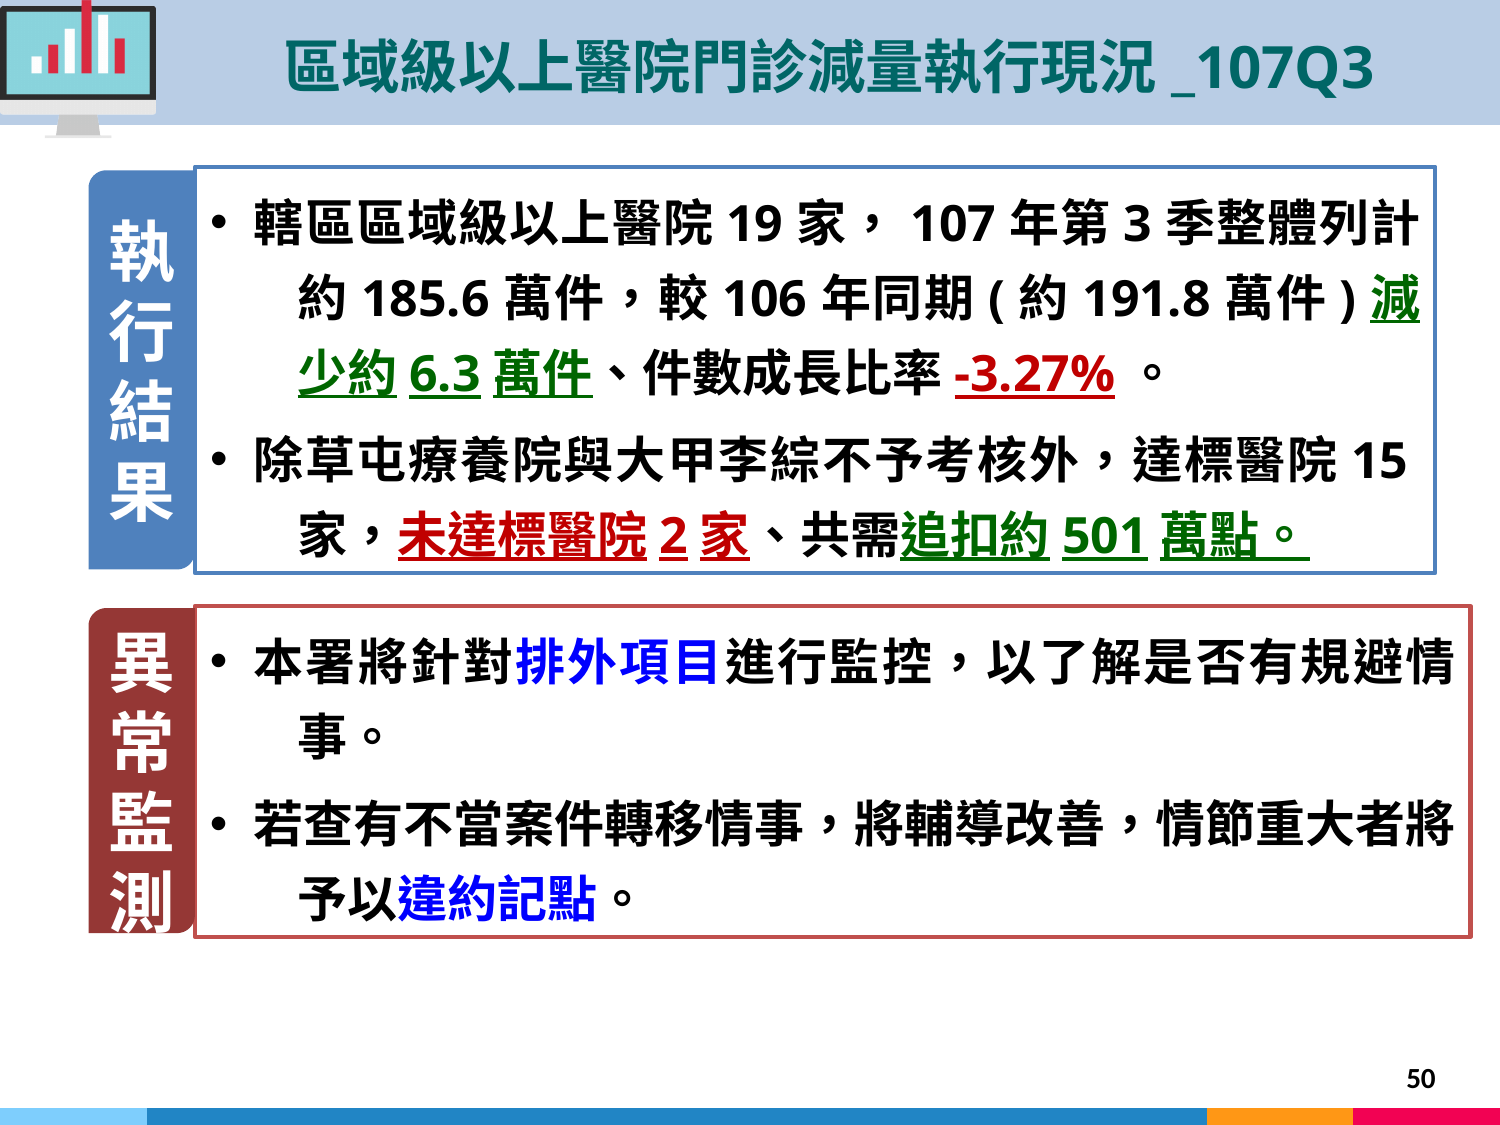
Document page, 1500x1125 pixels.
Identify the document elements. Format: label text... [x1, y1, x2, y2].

title 區域級以上醫院門診減量執行現況_107Q3 [156, 0, 1500, 130]
picture [0, 0, 156, 141]
text_box 轄區區域級以上醫院19家，107年第3季整體列計約185.6萬件，較106年同期(約191.8萬件)減少約6.3萬件、件數成長比率-3.27%。 除草屯療養院與大甲李綜不予考核外，達標醫院15家，未達標醫院2家、共需追扣約501萬點。 [194, 166, 1436, 574]
text_box 本署將針對排外項目進行監控，以了解是否有規避情事。 若查有不當案件轉移情事，將輔導改善，情節重大者將予以違約記點。 [194, 606, 1471, 937]
text_box 異常監測 [88, 608, 195, 934]
text_box <編號> [1391, 1043, 1482, 1113]
text_box 執行結果 [88, 170, 195, 570]
